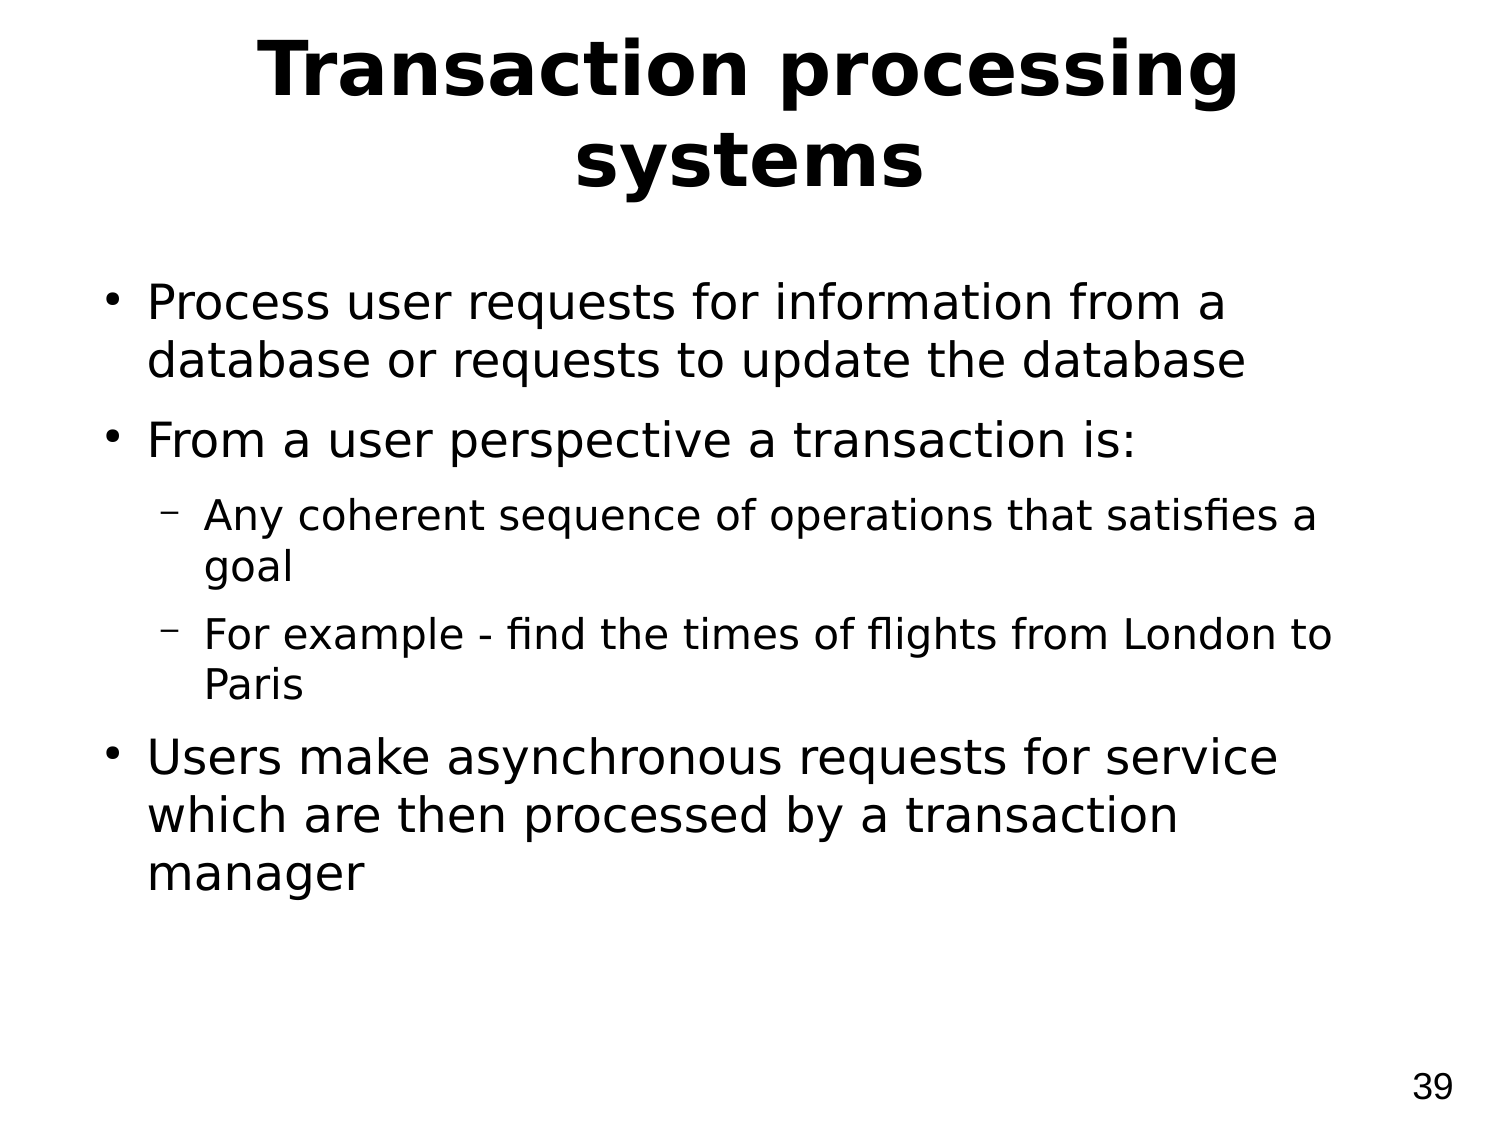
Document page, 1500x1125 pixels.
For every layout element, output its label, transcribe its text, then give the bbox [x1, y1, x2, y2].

list Process user requests for information from a database or requests to update the database From a user perspective a transaction is: Any coherent sequence of operations that satisfies a goal For example - find the times of flights from London to Paris Users make asynchronous requests for service which are then processed by a transaction manager [75, 263, 1425, 916]
title Transaction processing systems [75, 44, 1425, 177]
